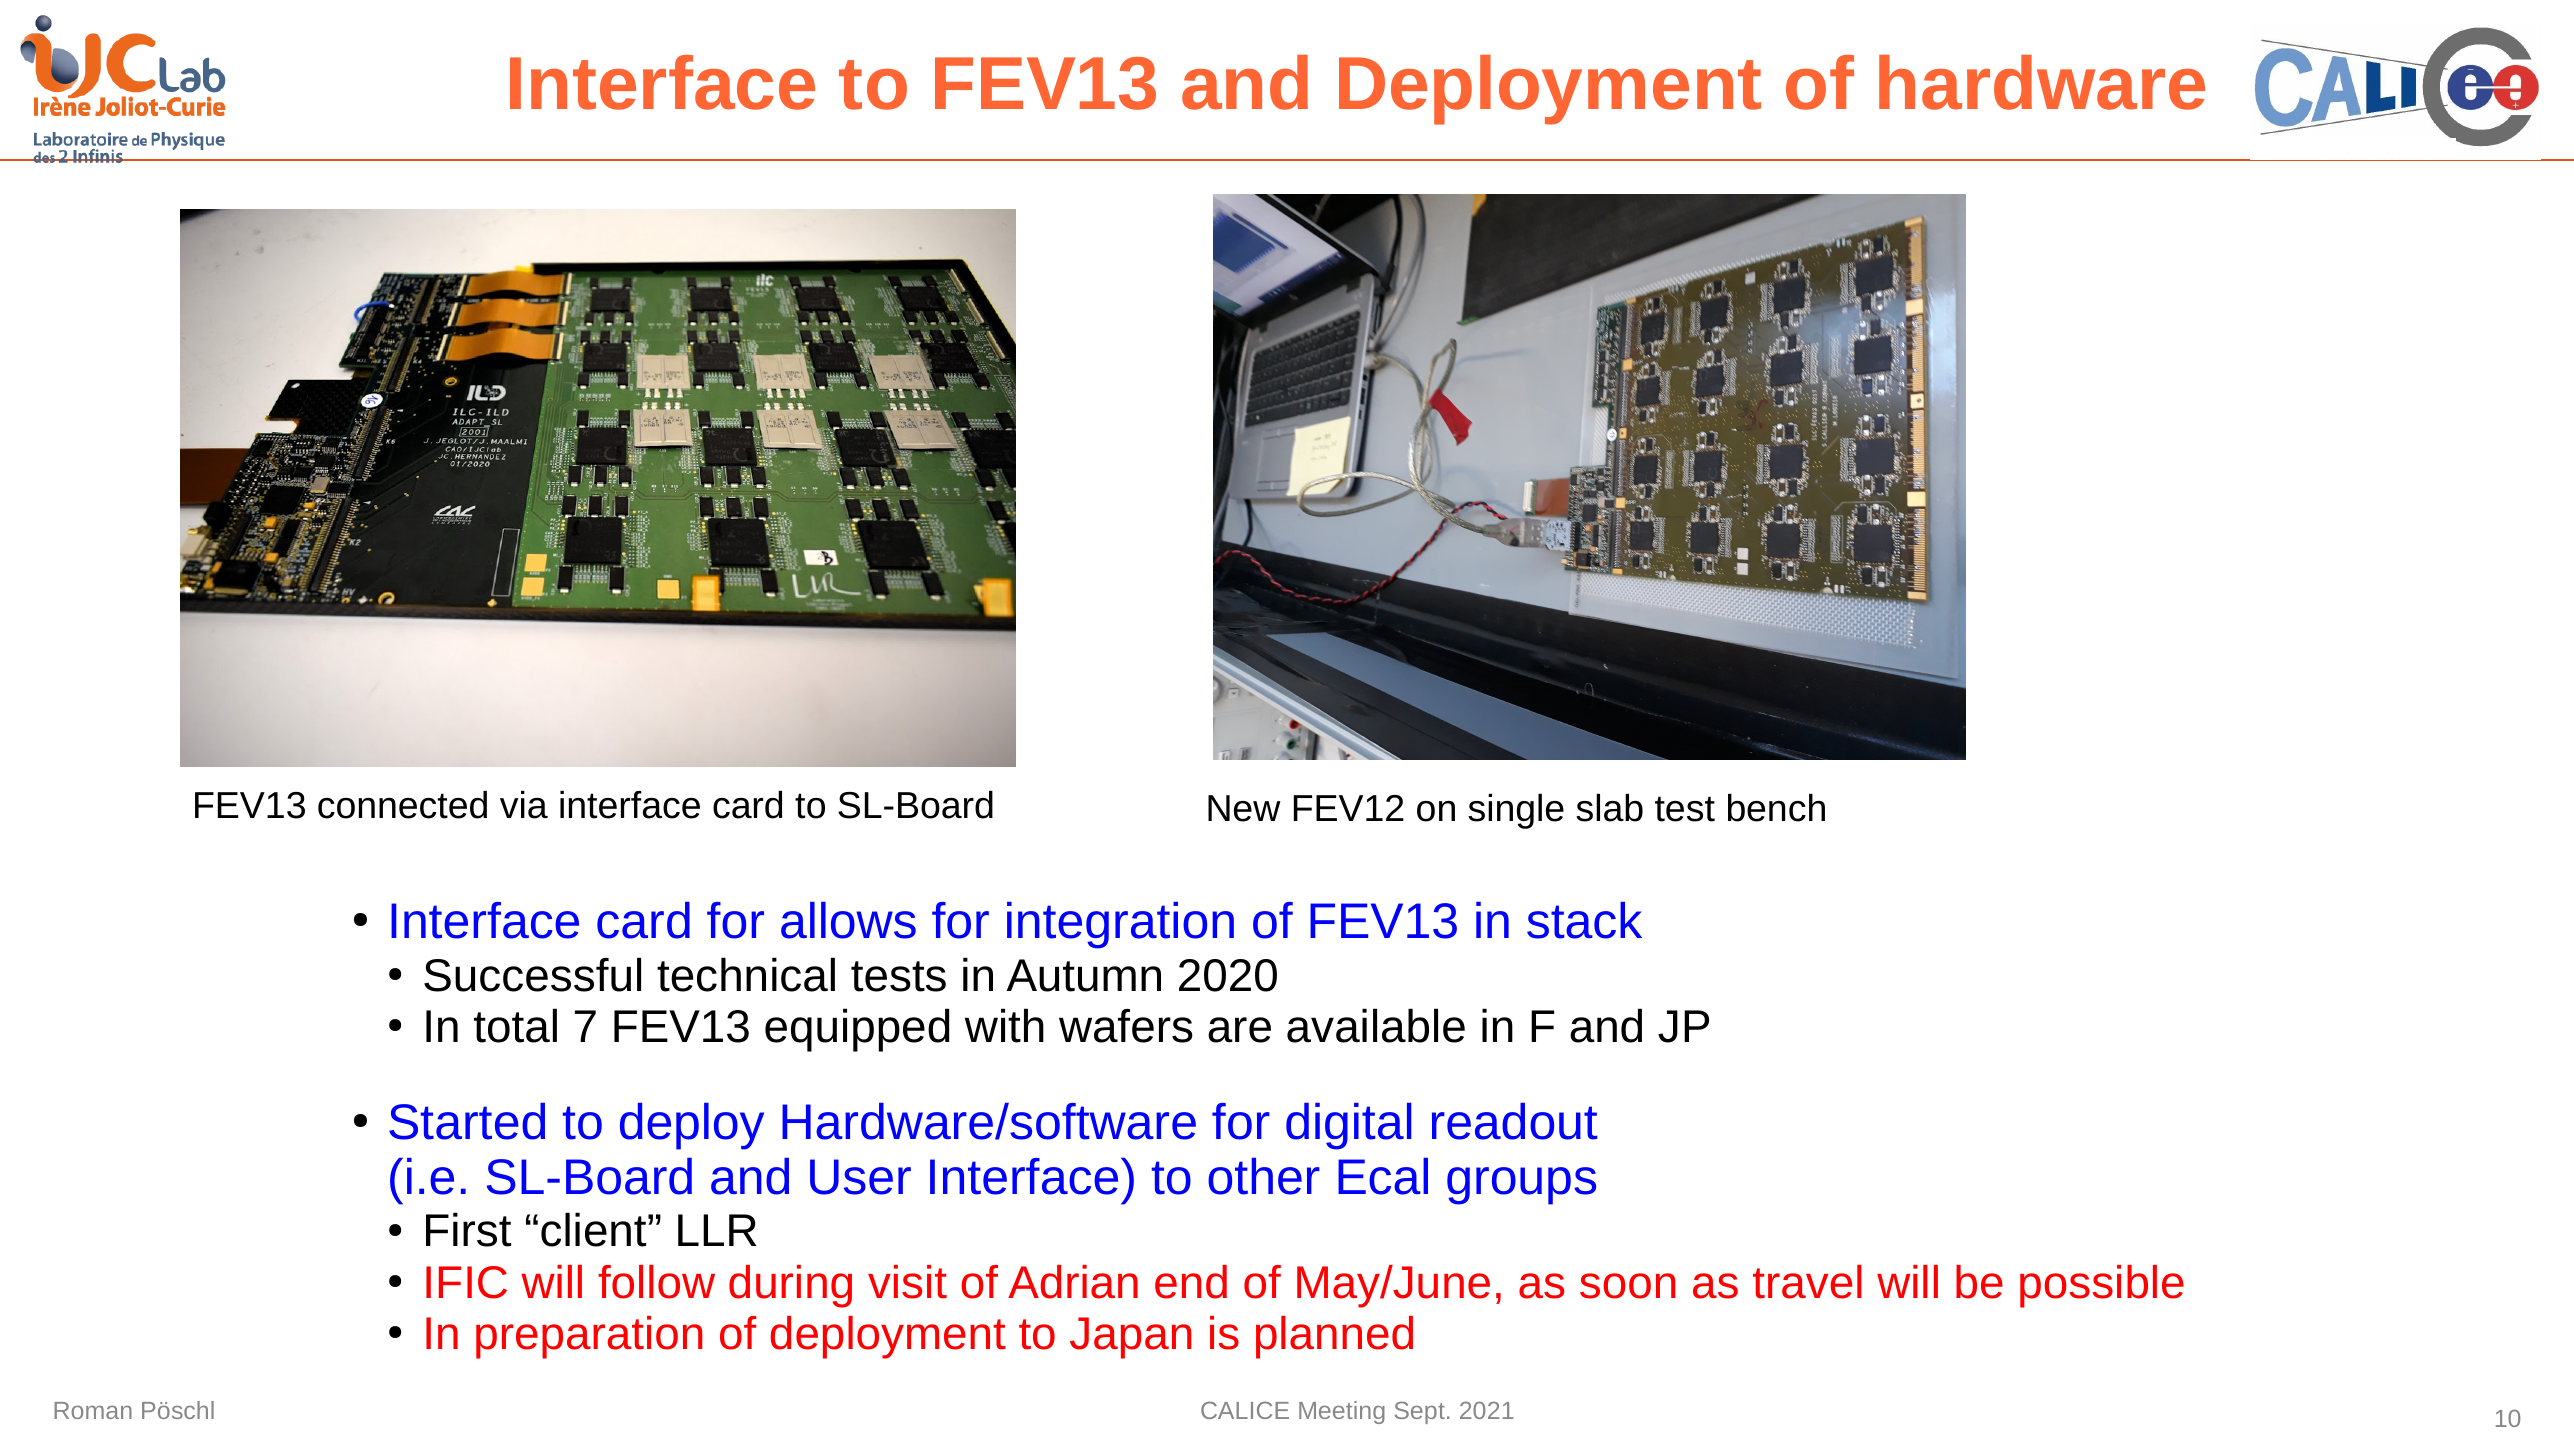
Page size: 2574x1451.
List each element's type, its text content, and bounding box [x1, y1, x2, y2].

picture [2250, 22, 2541, 160]
title Interface to FEV13 and Deployment of hardware [199, 34, 2517, 132]
text_box FEV13 connected via interface card to SL-Board [177, 777, 1012, 835]
picture [4, 0, 241, 178]
picture [180, 209, 1016, 767]
text_box New FEV12 on single slab test bench [1190, 780, 1844, 837]
picture [1213, 194, 1966, 760]
text_box Interface card for allows for integration of FEV13 in stack Successful technical tests in Autumn 2020 In total 7 FEV13 equipped with wafers are available in F and JP Started to deploy Hardware/software for digital readout (i.e. SL-Board and User Interface) to other Ecal groups First “client” LLR IFIC will follow during visit of Adrian end of May/June, as soon as travel will be possible In preparation of deployment to Japan is planned [336, 886, 2203, 1367]
